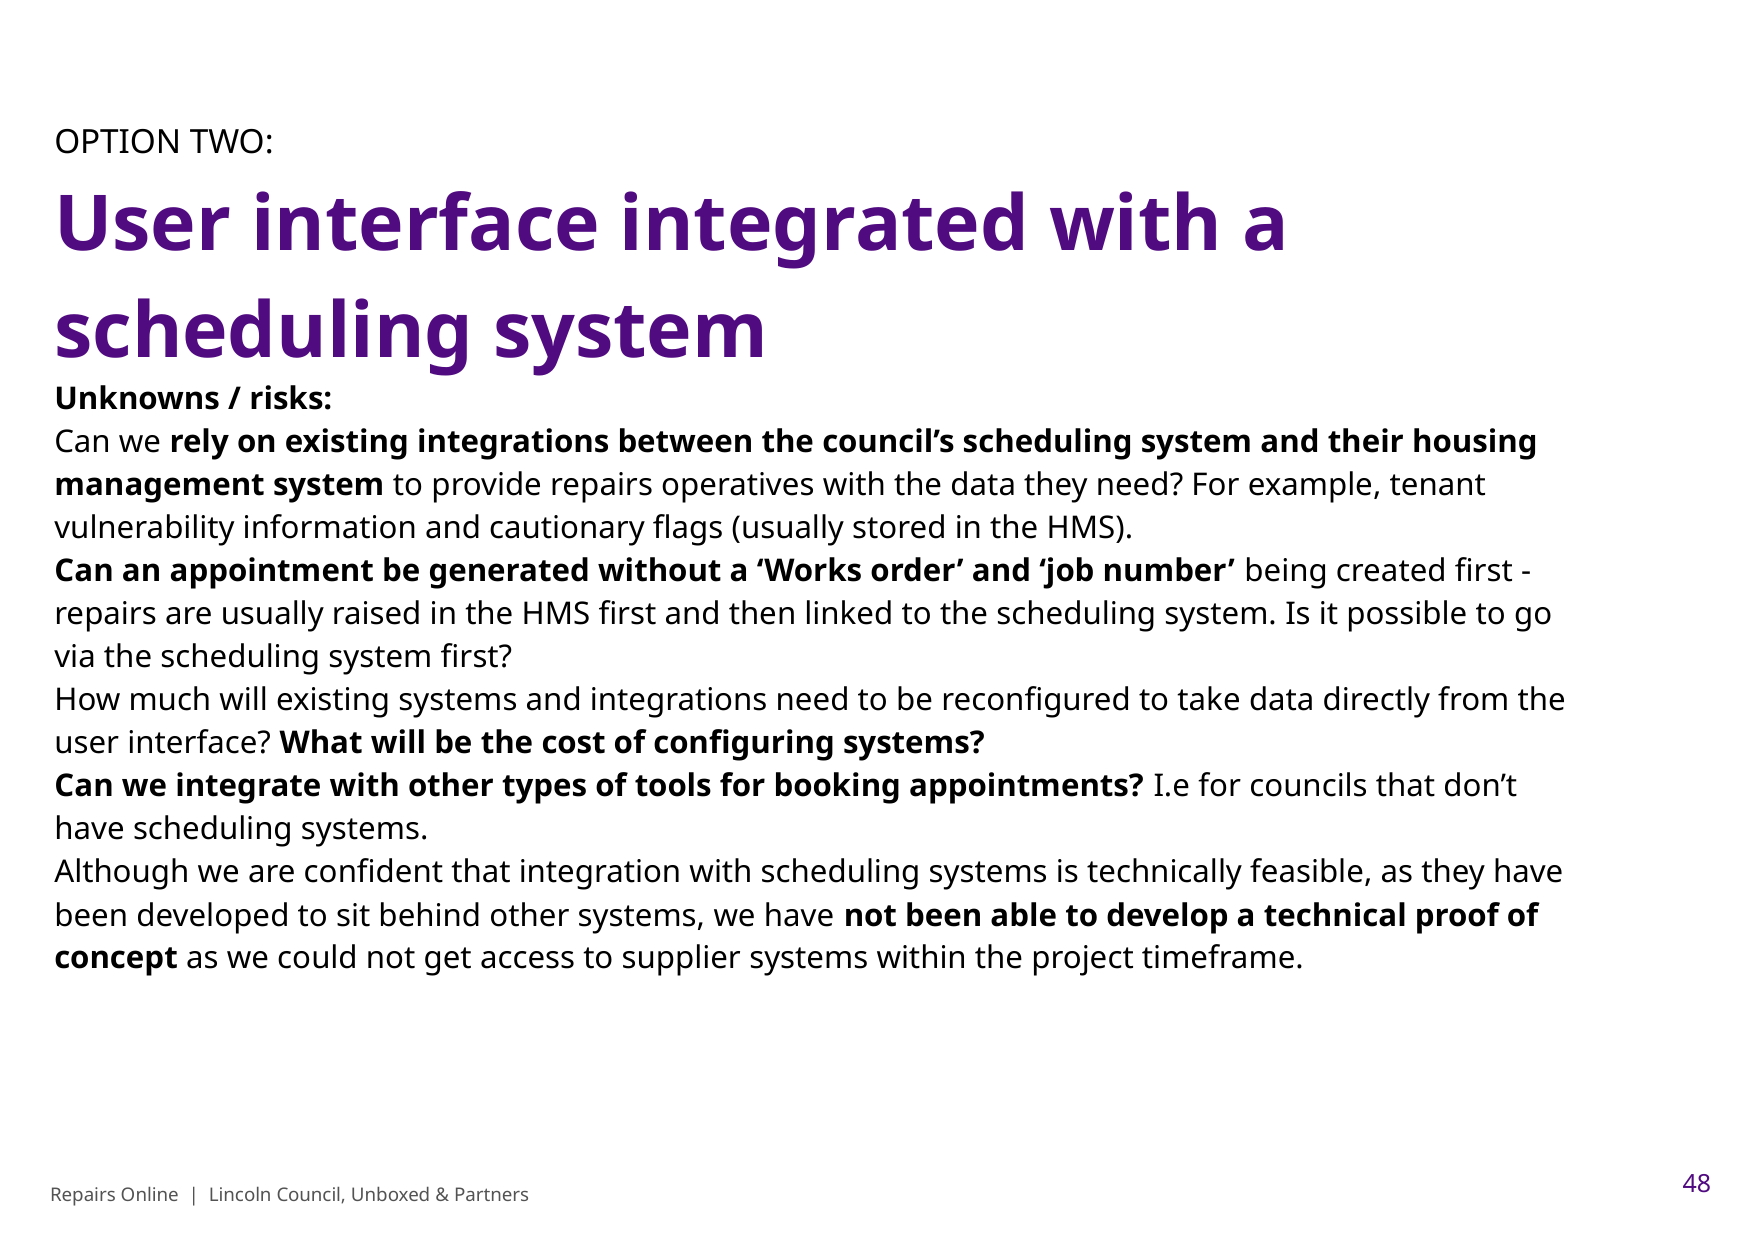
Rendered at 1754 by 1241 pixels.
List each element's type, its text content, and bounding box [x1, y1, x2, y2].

slide_number <number> [1625, 1136, 1731, 1232]
title OPTION TWO: User interface integrated with a scheduling system Unknowns / risks: Can we rely on existing integrations between the council’s scheduling system and their housing management system to provide repairs operatives with the data they need? For example, tenant vulnerability information and cautionary flags (usually stored in the HMS). Can an appointment be generated without a ‘Works order’ and ‘job number’ being created first - repairs are usually raised in the HMS first and then linked to the scheduling system. Is it possible to go via the scheduling system first? How much will existing systems and integrations need to be reconfigured to take data directly from the user interface? What will be the cost of configuring systems? Can we integrate with other types of tools for booking appointments? I.e for councils that don’t have scheduling systems. Although we are confident that integration with scheduling systems is technically feasible, as they have been developed to sit behind other systems, we have not been able to develop a technical proof of concept as we could not get access to supplier systems within the project timeframe. [35, 94, 1593, 235]
